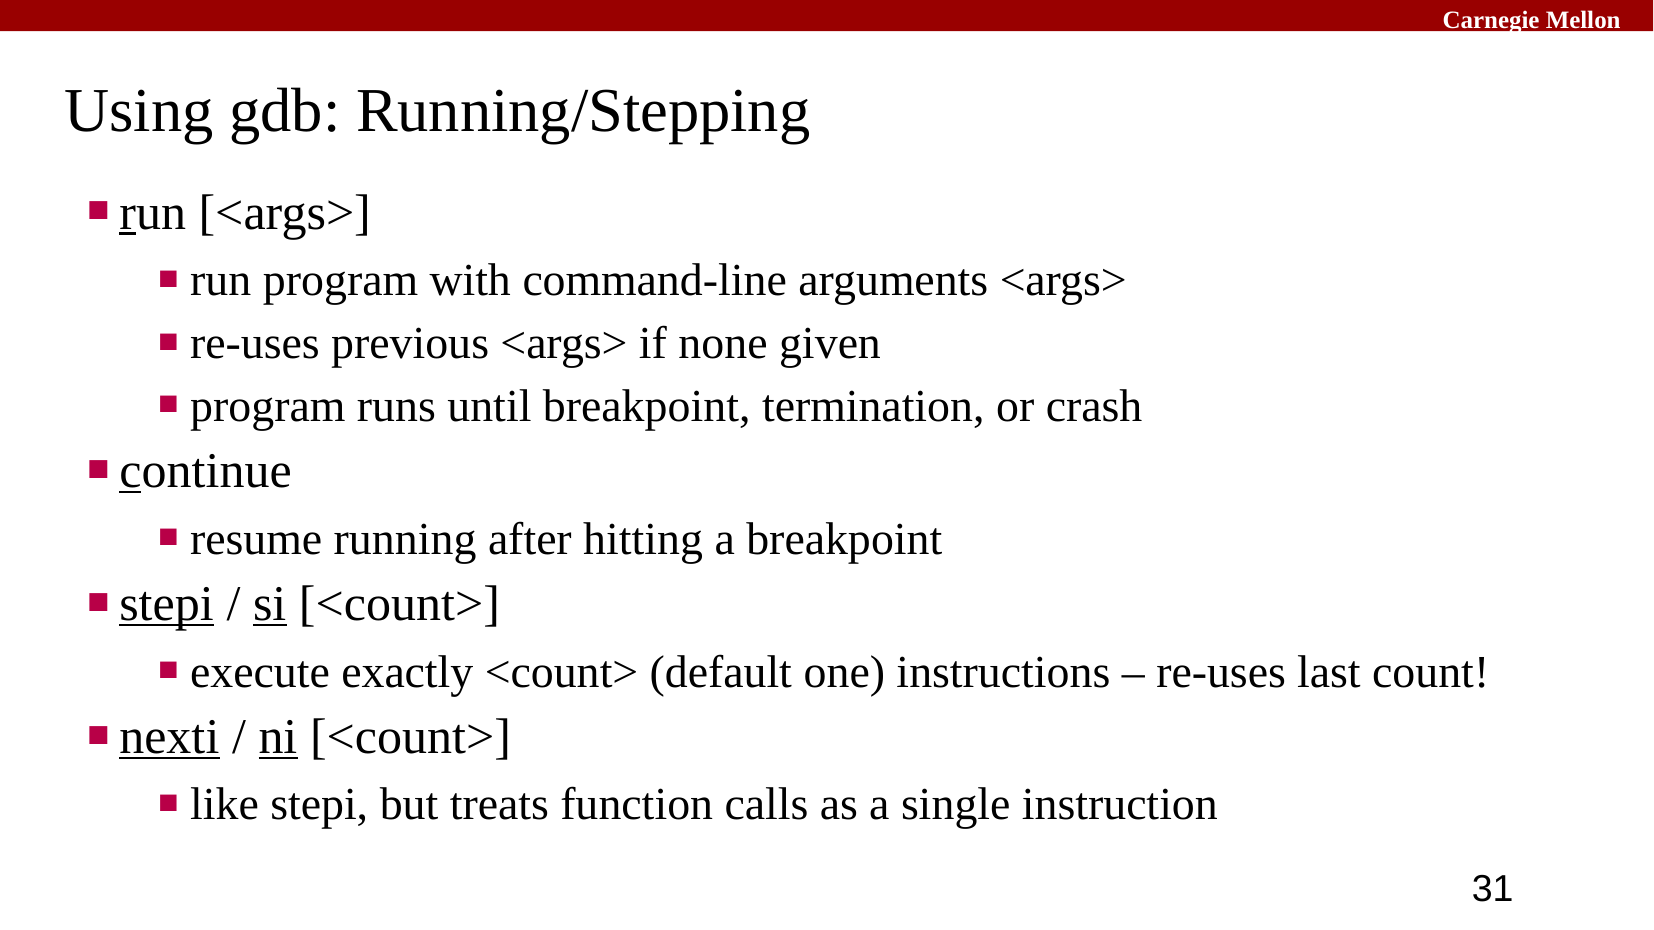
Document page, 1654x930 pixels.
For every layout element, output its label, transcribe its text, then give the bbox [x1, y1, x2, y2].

list run [<args>] run program with command-line arguments <args> re-uses previous <args> if none given program runs until breakpoint, termination, or crash continue resume running after hitting a breakpoint stepi / si [<count>] execute exactly <count> (default one) instructions – re-uses last count! nexti / ni [<count>] like stepi, but treats function calls as a single instruction [71, 184, 1576, 859]
title Using gdb: Running/Stepping [64, 58, 1576, 163]
